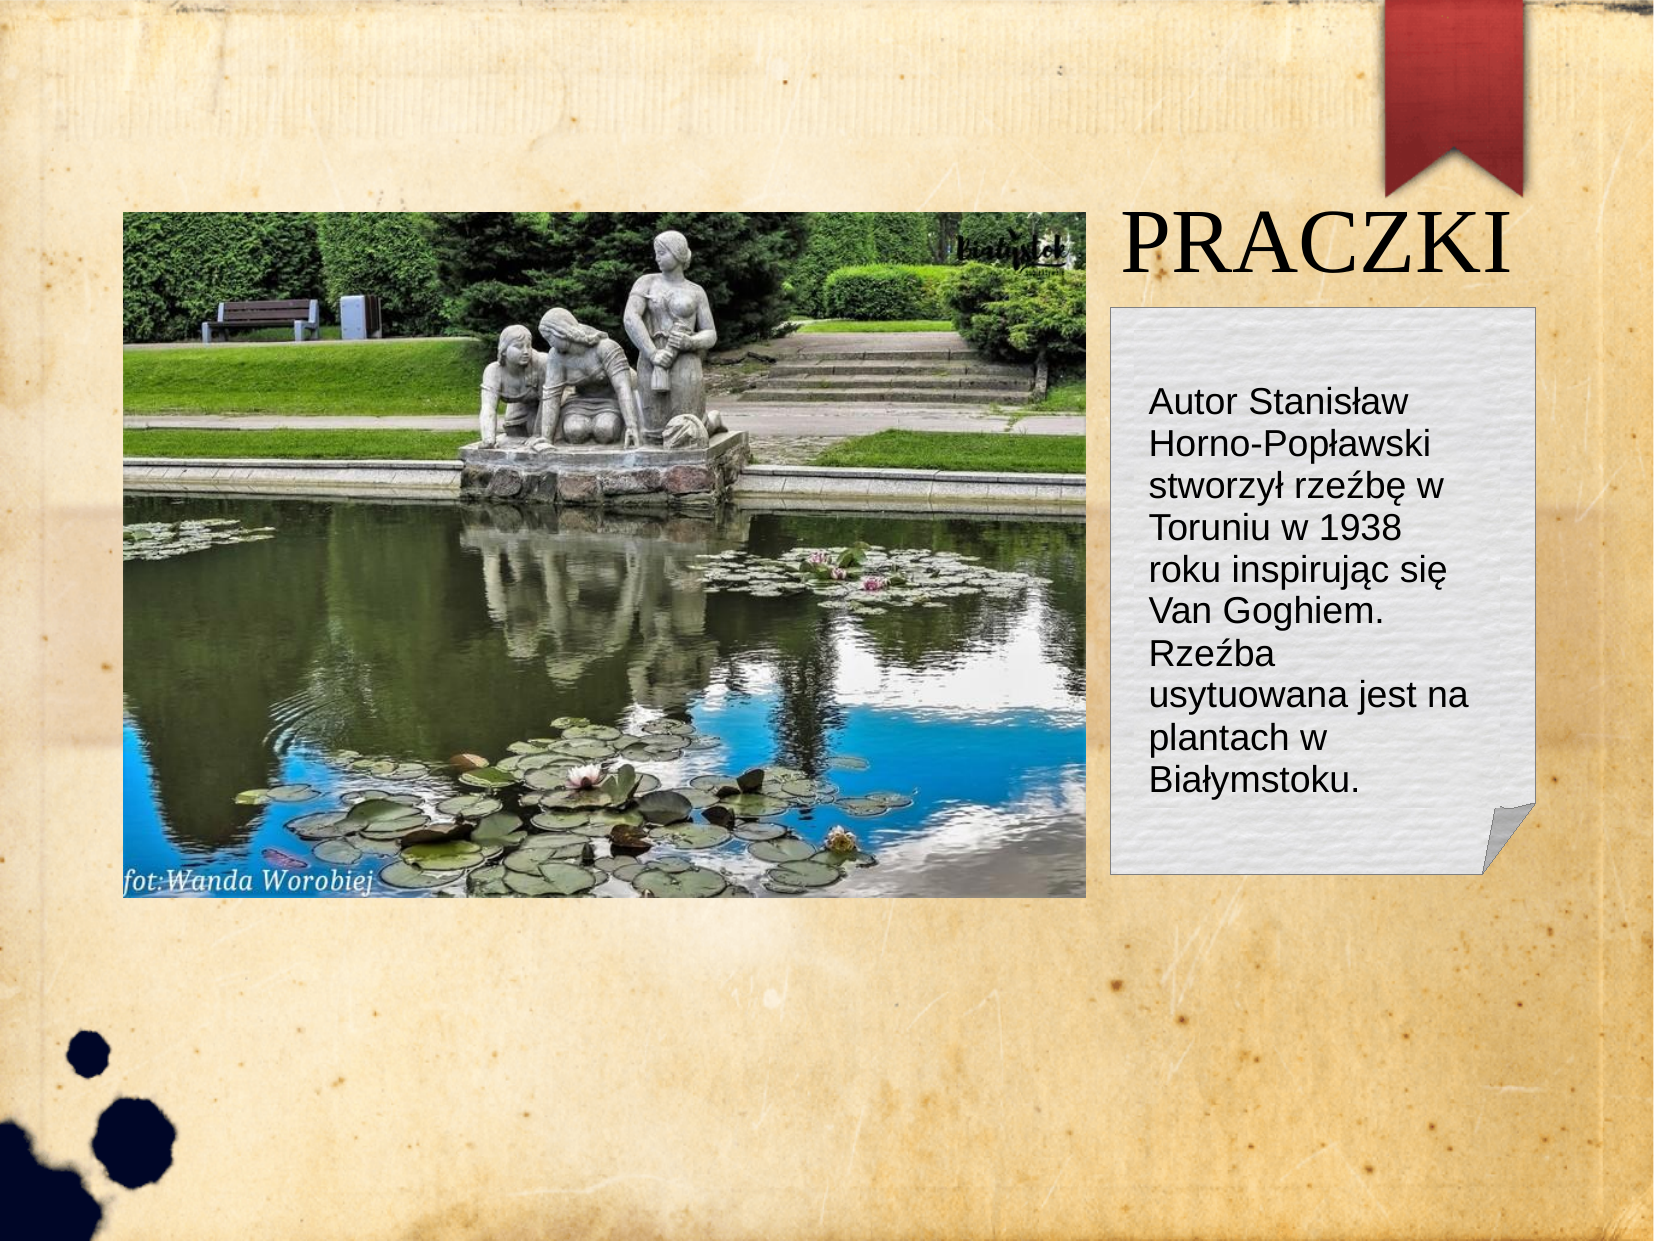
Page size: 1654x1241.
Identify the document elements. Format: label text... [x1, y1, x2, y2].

title PRACZKI [1015, 151, 1619, 331]
picture [0, 0, 1654, 1241]
text_box [1110, 307, 1536, 875]
text_box Autor Stanisław Horno-Popławski stworzył rzeźbę w Toruniu w 1938 roku inspirując się Van Goghiem. Rzeźba usytuowana jest na plantach w Białymstoku. [1133, 330, 1501, 808]
